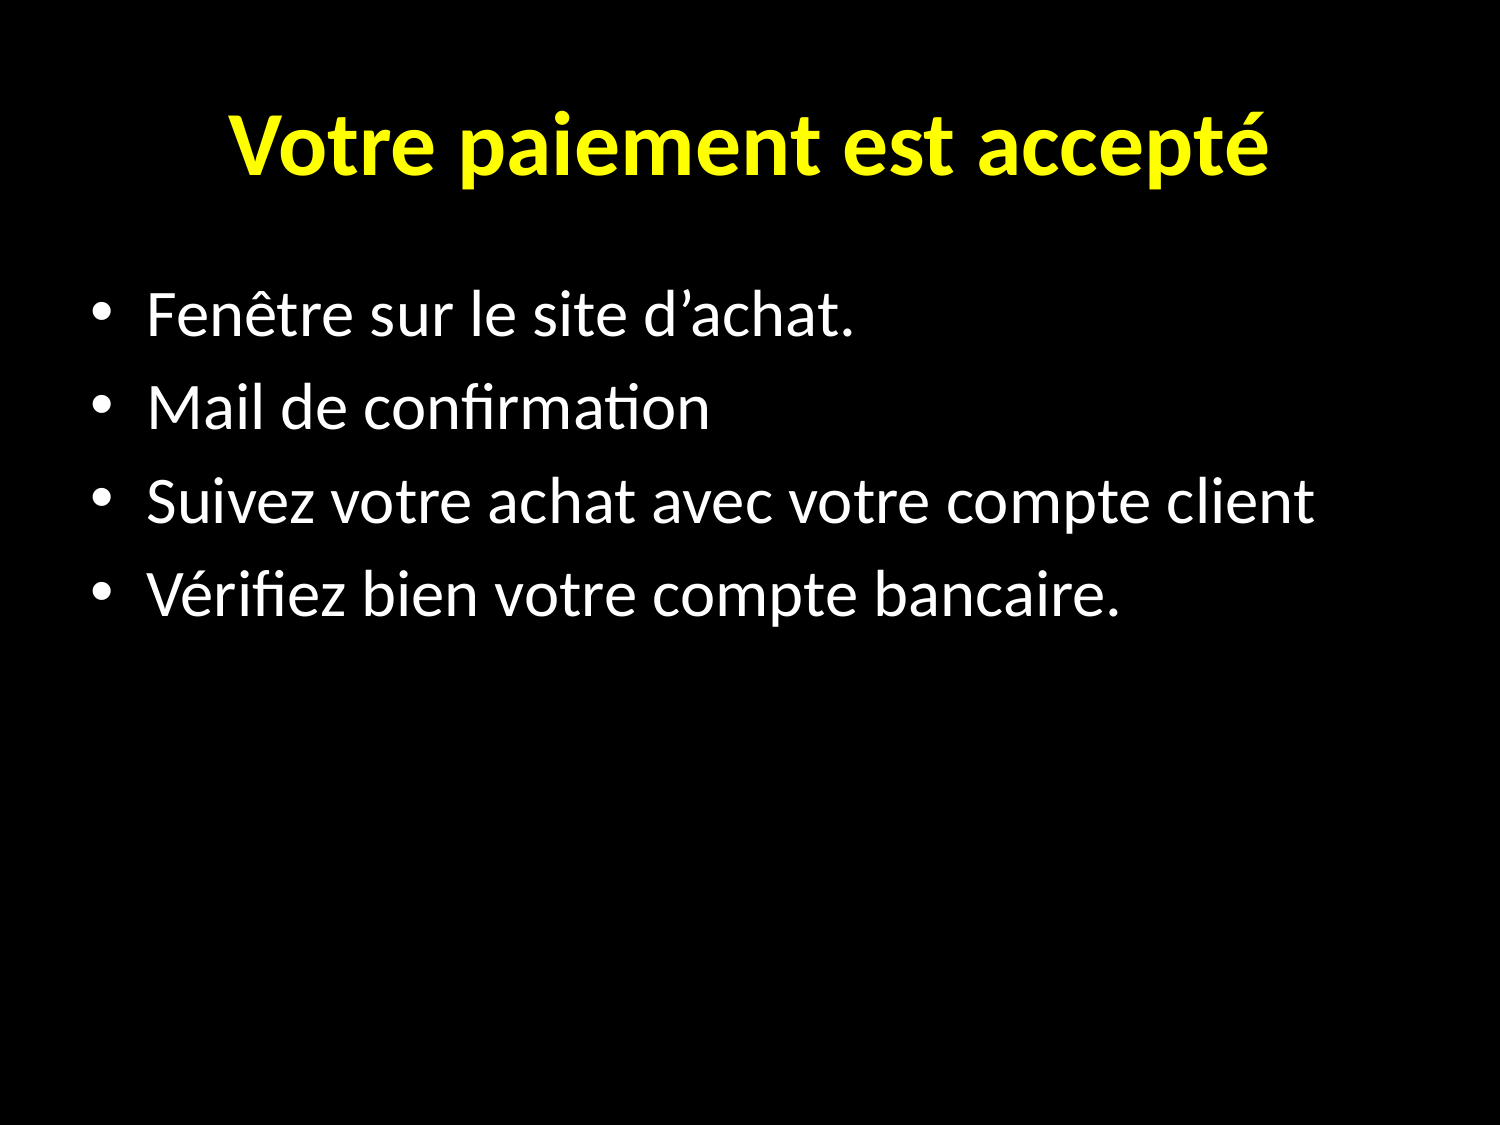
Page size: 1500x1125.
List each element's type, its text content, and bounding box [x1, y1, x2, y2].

list Fenêtre sur le site d’achat. Mail de confirmation Suivez votre achat avec votre compte client Vérifiez bien votre compte bancaire. [75, 262, 1425, 1005]
title Votre paiement est accepté [75, 45, 1425, 233]
